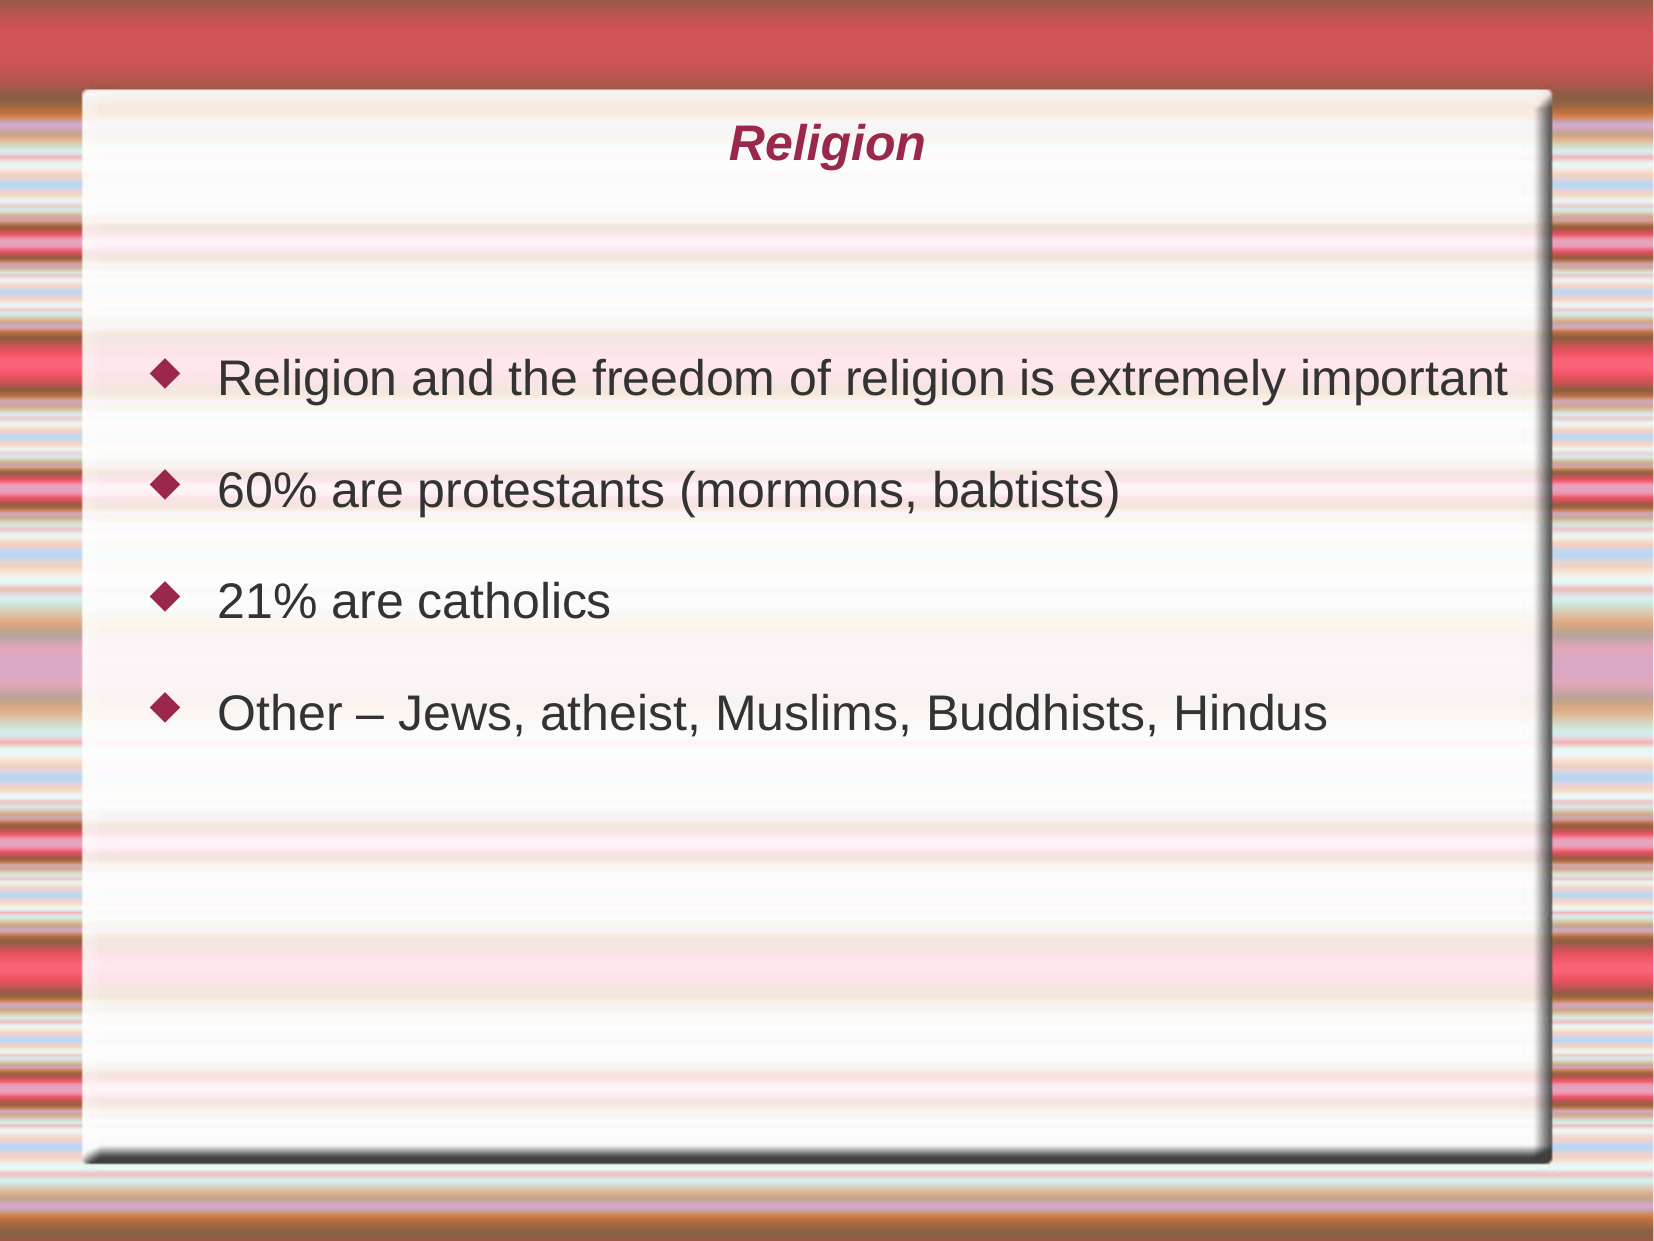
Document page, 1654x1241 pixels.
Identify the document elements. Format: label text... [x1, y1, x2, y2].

list Religion and the freedom of religion is extremely important 60% are protestants (mormons, babtists) 21% are catholics Other – Jews, atheist, Muslims, Buddhists, Hindus [134, 350, 1516, 1132]
picture [0, 0, 1654, 1241]
title Religion [121, 50, 1534, 237]
